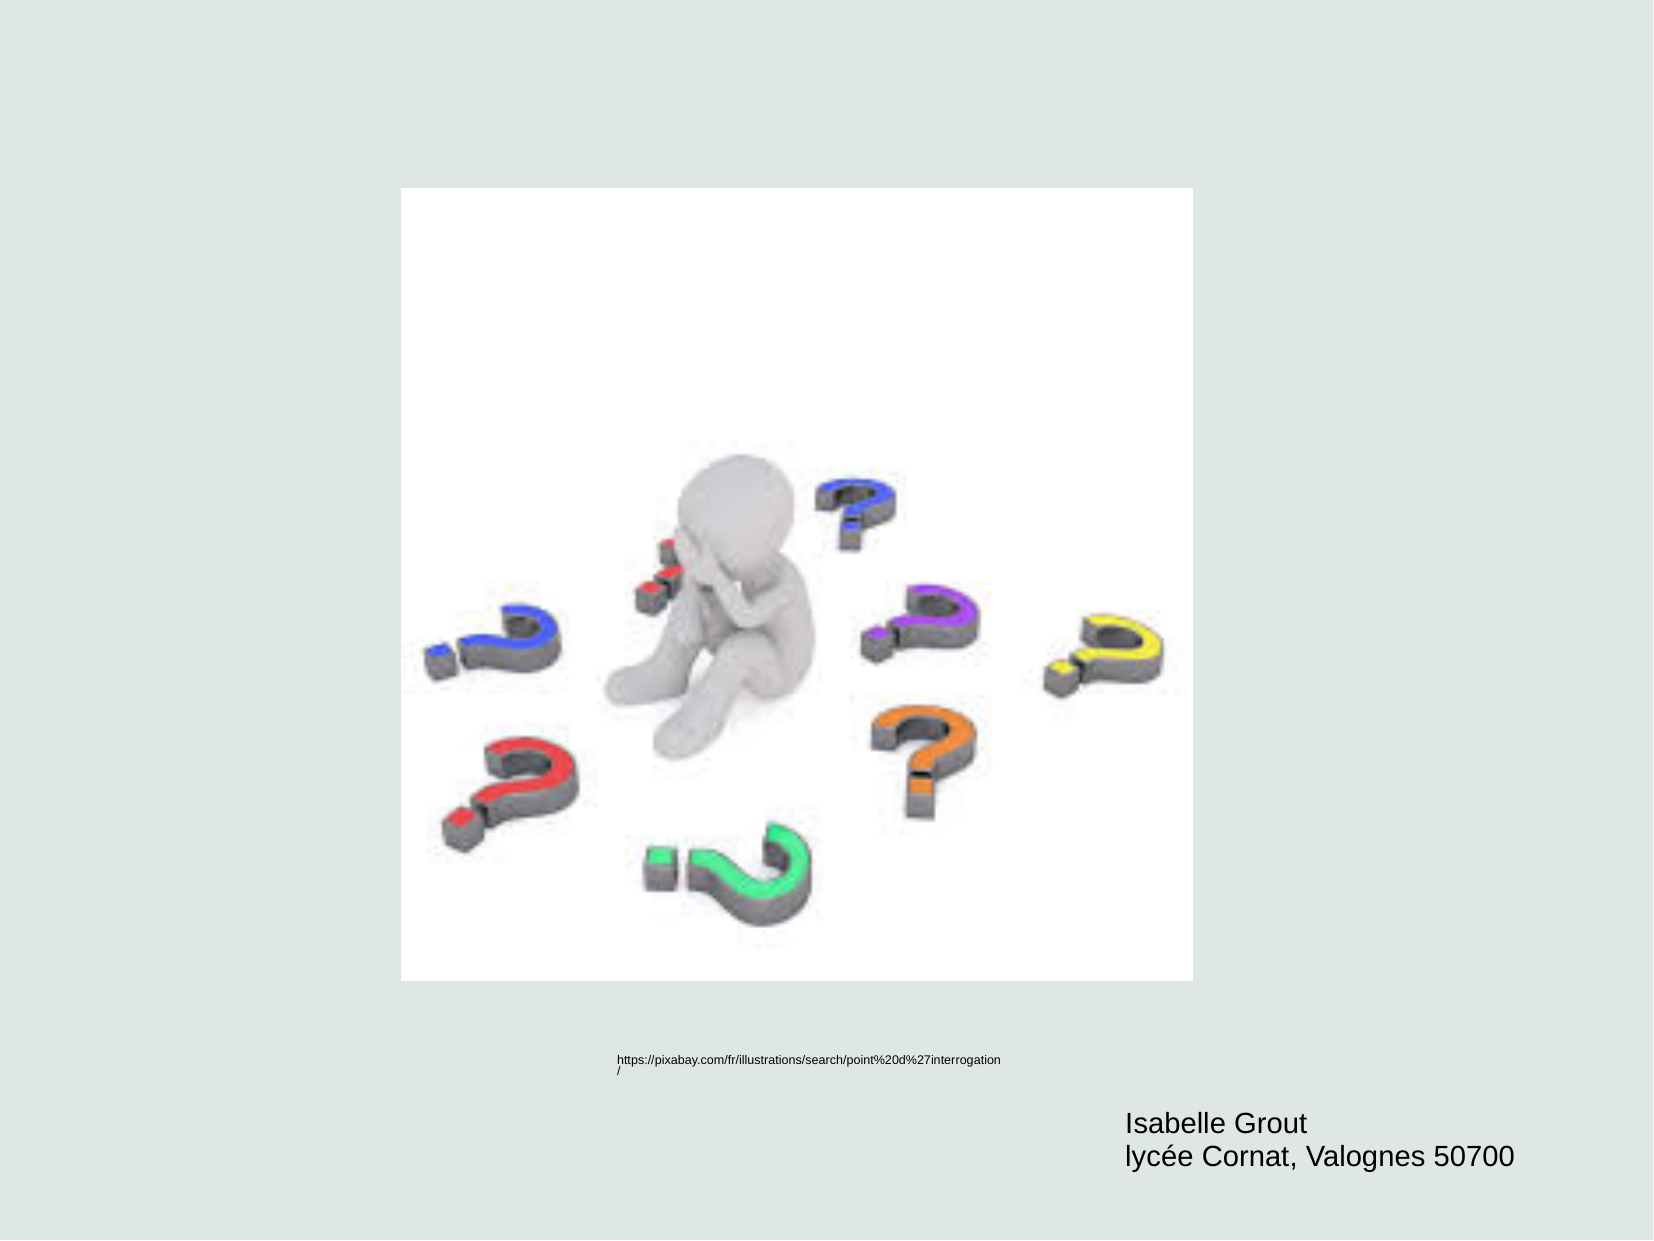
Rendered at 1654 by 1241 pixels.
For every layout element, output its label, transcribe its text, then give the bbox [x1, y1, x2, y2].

text_box https://pixabay.com/fr/illustrations/search/point%20d%27interrogation/ [602, 1045, 1016, 1075]
picture [401, 188, 1193, 981]
text_box Isabelle Grout lycée Cornat, Valognes 50700 [1102, 1098, 1571, 1179]
